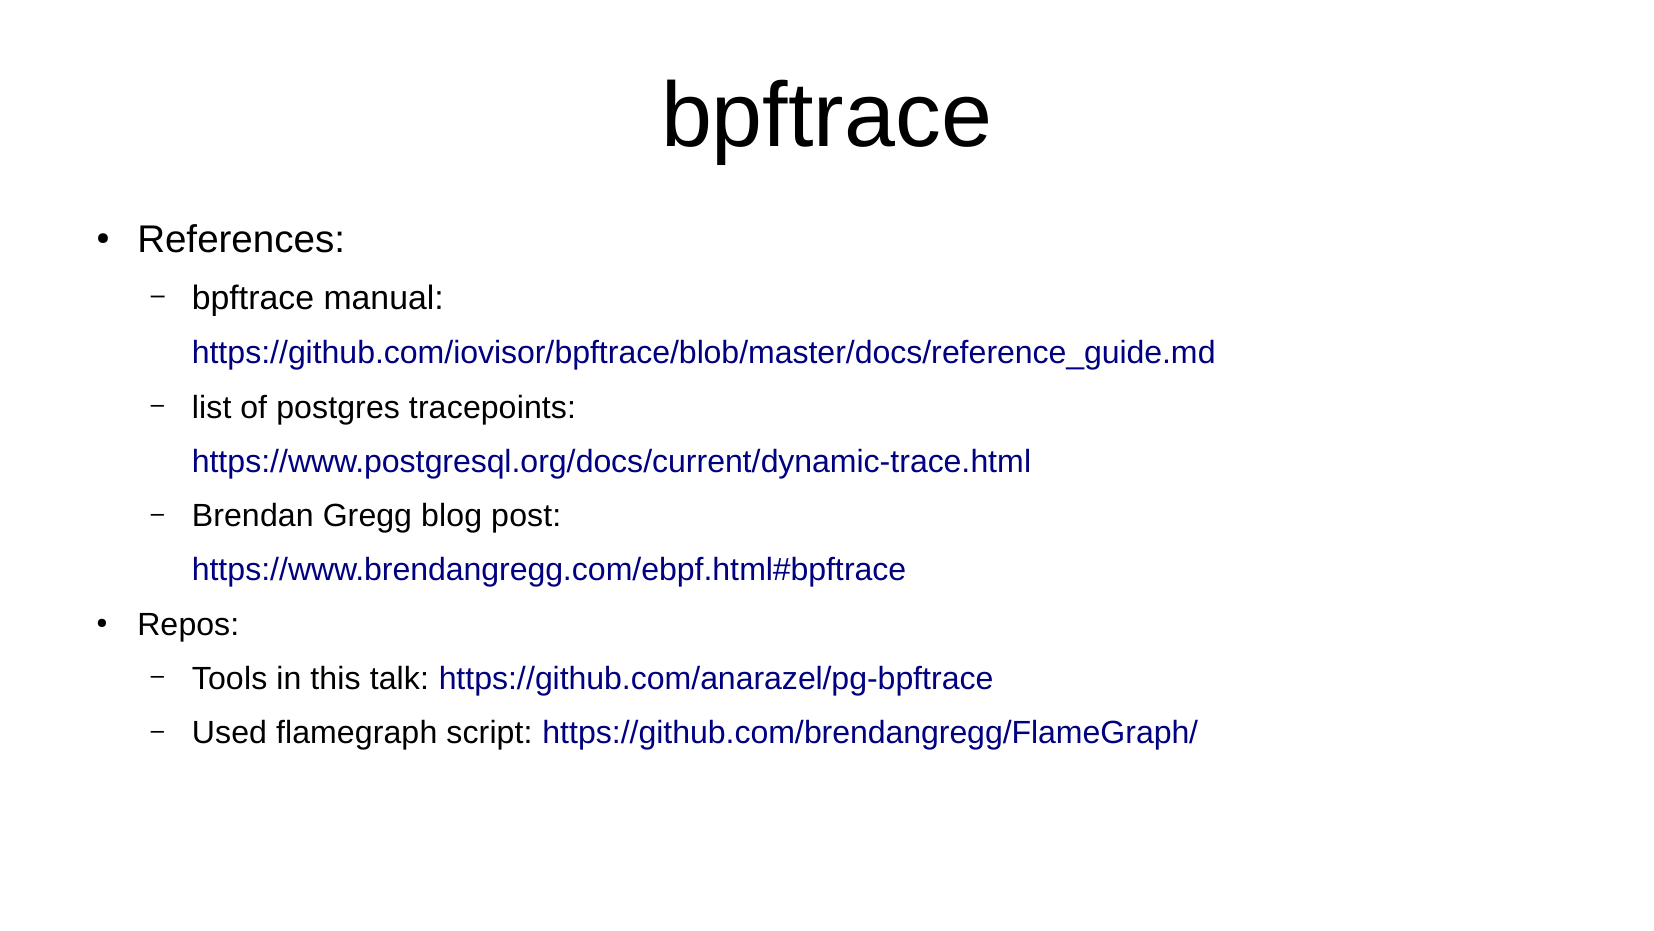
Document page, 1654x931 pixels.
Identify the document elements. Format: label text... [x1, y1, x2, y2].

list References: bpftrace manual: https://github.com/iovisor/bpftrace/blob/master/docs/reference_guide.md list of postgres tracepoints: https://www.postgresql.org/docs/current/dynamic-trace.html Brendan Gregg blog post: https://www.brendangregg.com/ebpf.html#bpftrace Repos: Tools in this talk: https://github.com/anarazel/pg-bpftrace Used flamegraph script: https://github.com/brendangregg/FlameGraph/ [82, 217, 1571, 758]
title bpftrace [82, 37, 1571, 193]
